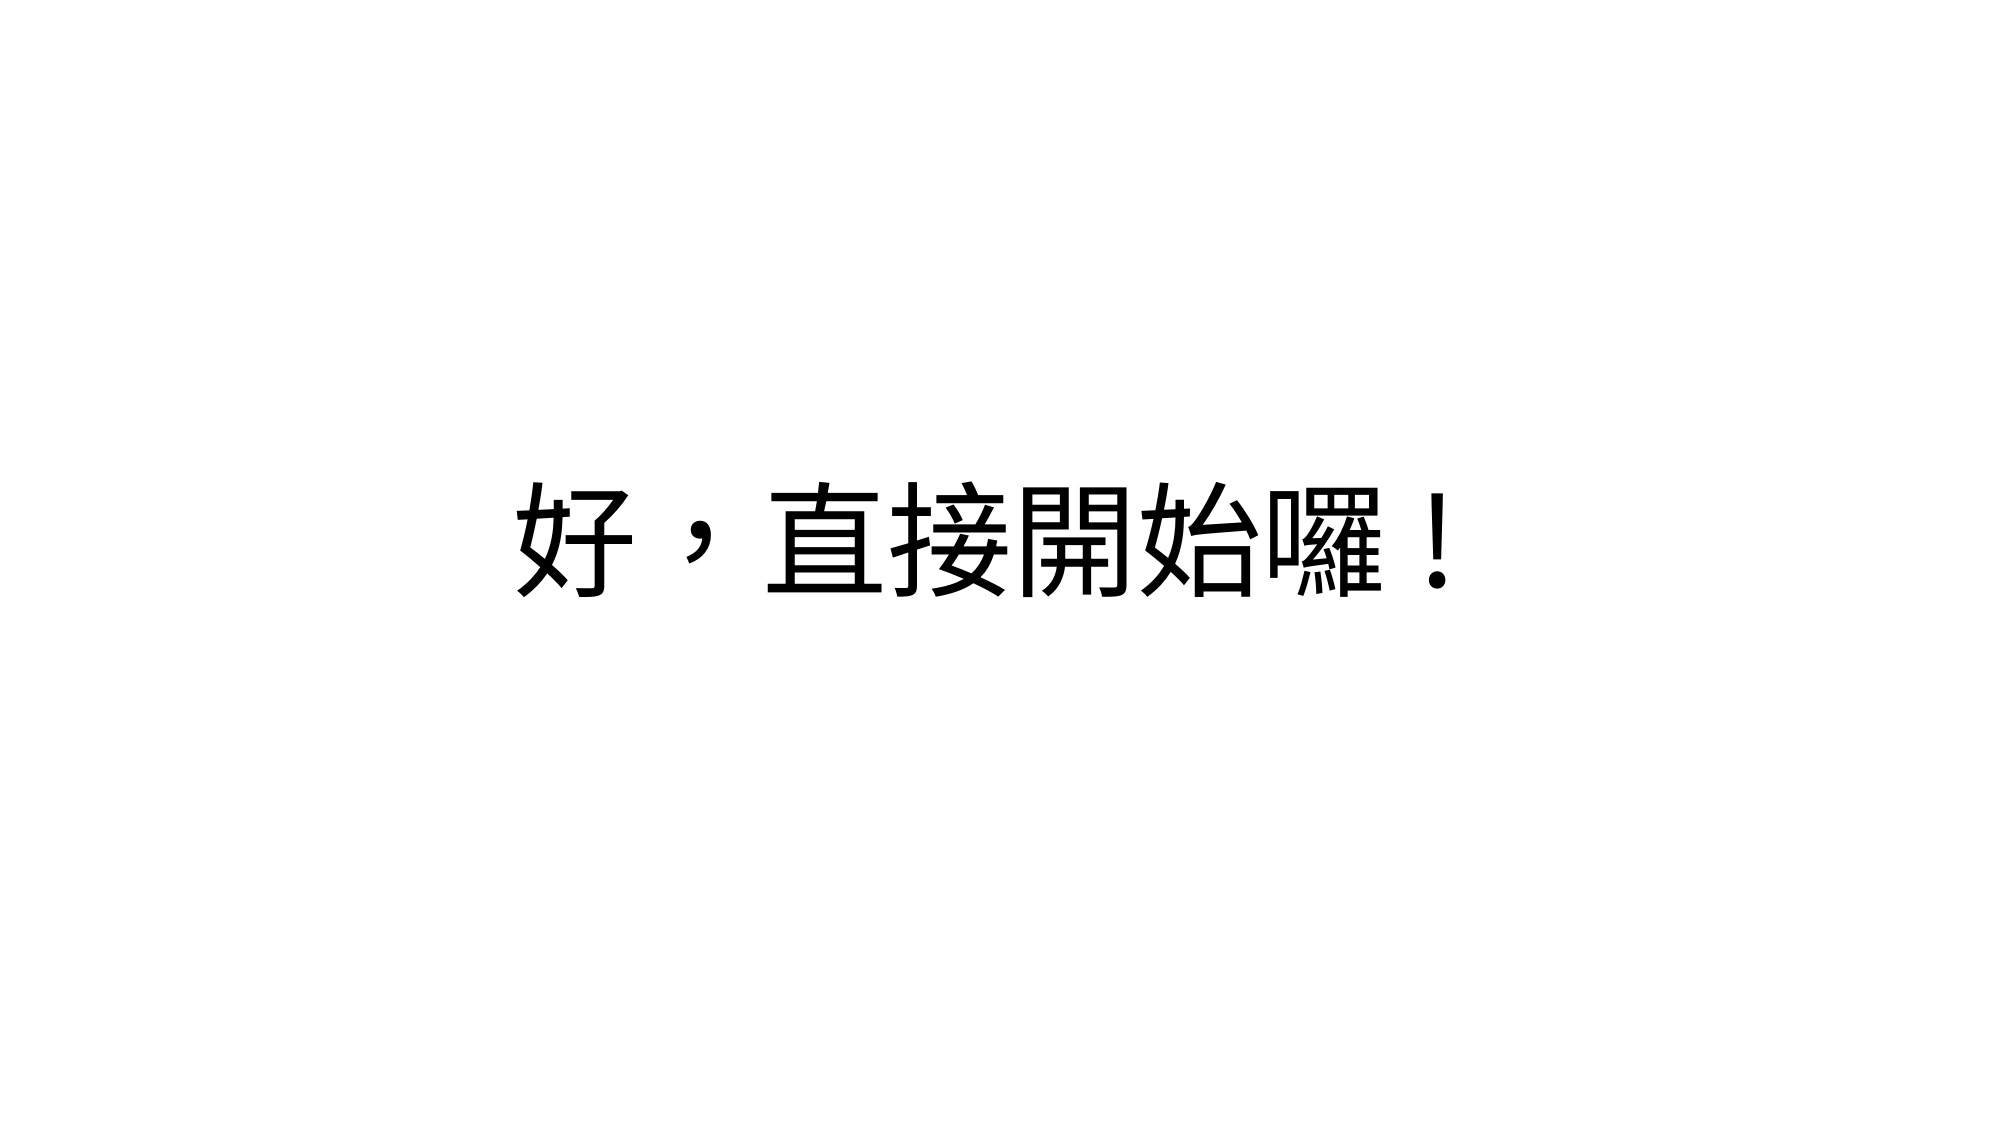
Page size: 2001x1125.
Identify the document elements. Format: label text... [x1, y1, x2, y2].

title 好，直接開始囉! [123, 154, 1849, 623]
